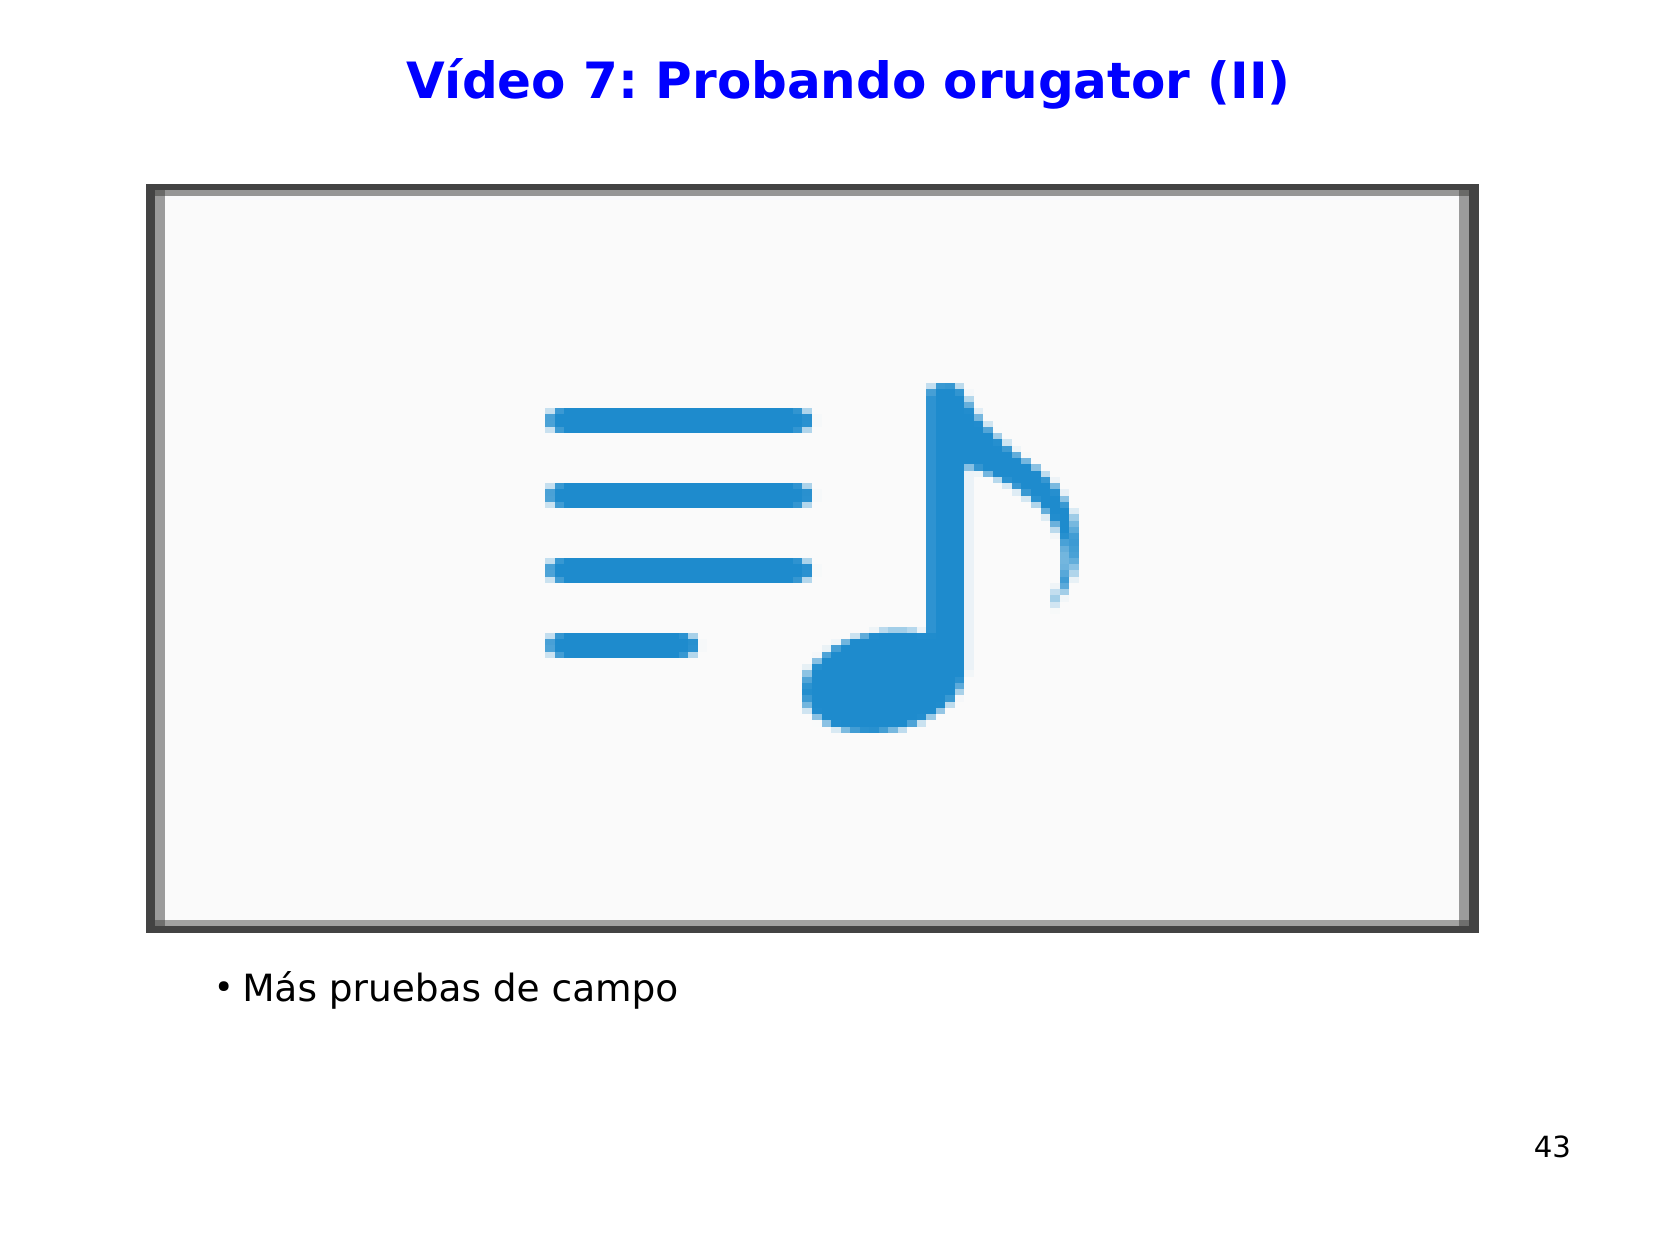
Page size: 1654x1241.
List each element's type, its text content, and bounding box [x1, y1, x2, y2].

text_box Más pruebas de campo [202, 958, 1379, 1089]
text_box Vídeo 7: Probando orugator (II) [391, 44, 1307, 118]
text_box [145, 183, 1480, 934]
